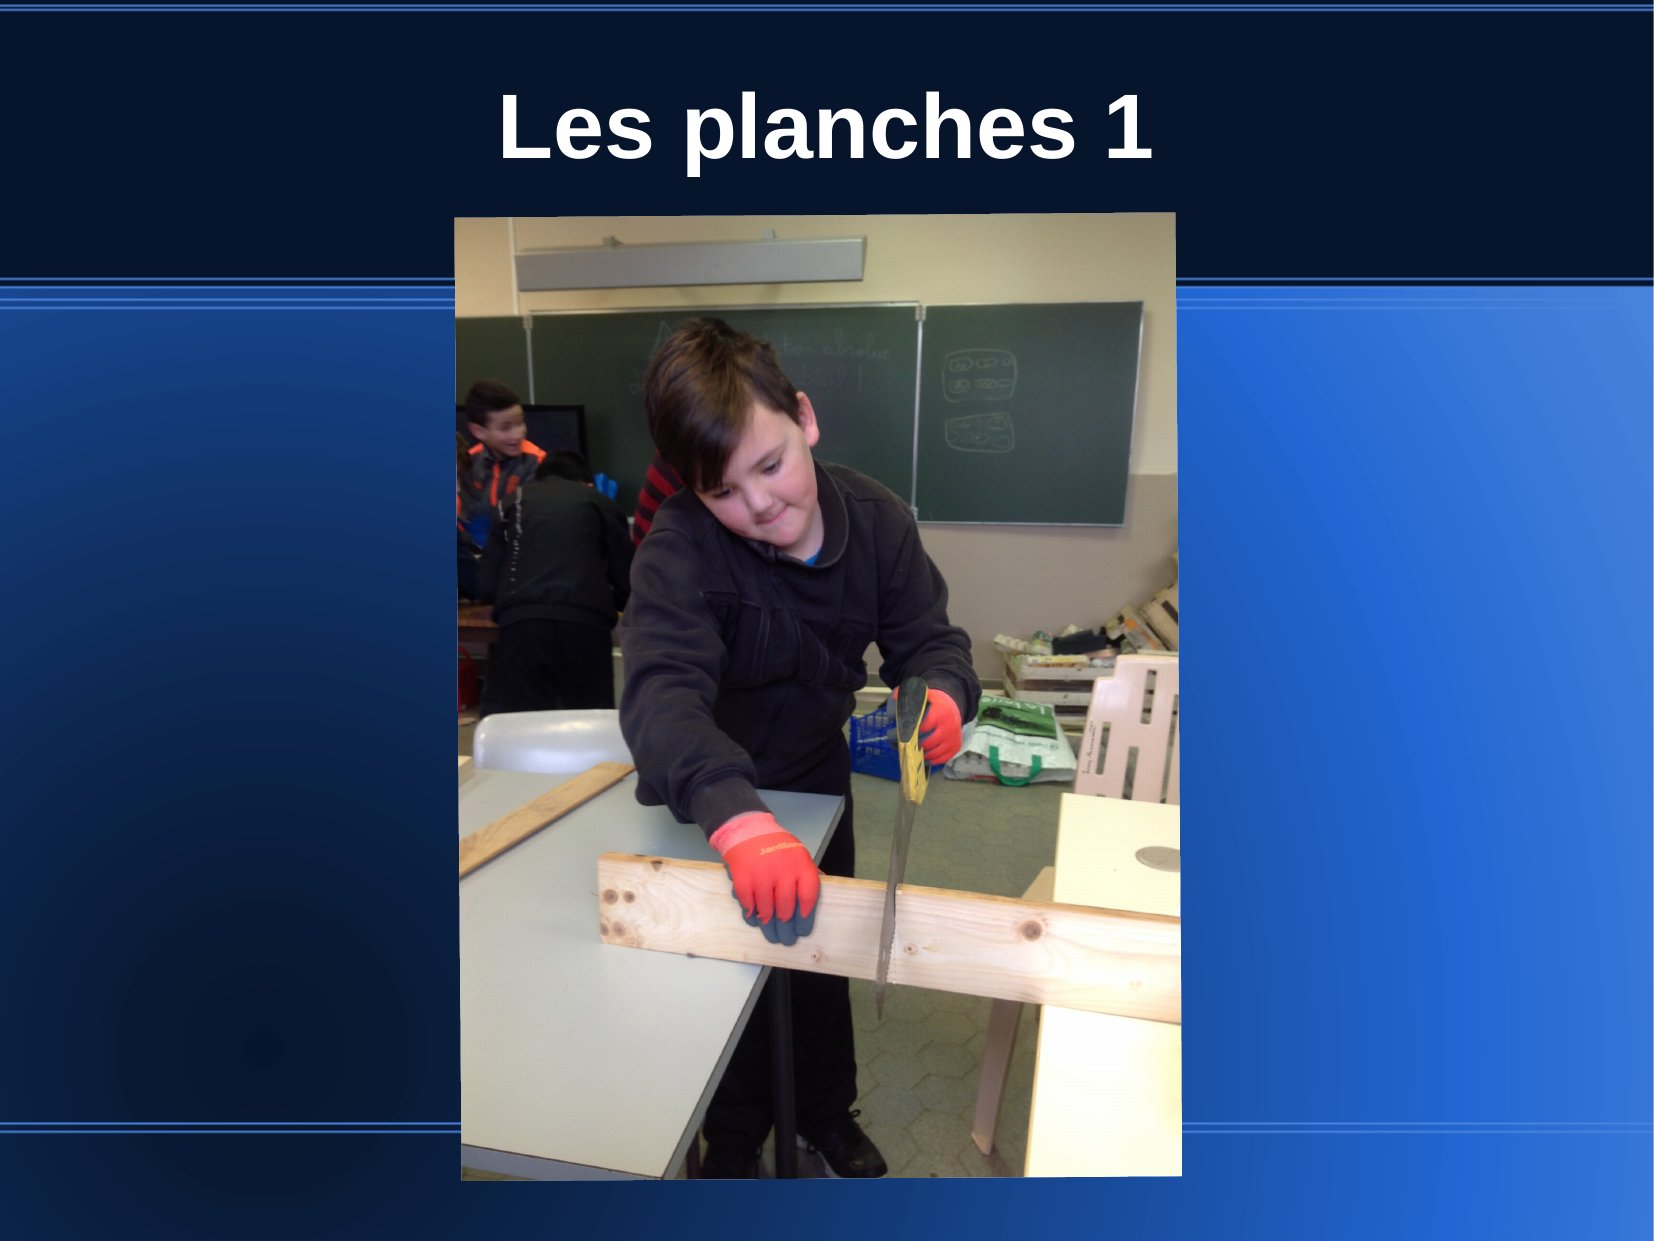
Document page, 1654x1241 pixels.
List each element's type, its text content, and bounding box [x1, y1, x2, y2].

title Les planches 1 [82, 23, 1571, 231]
picture [0, 0, 1654, 1241]
